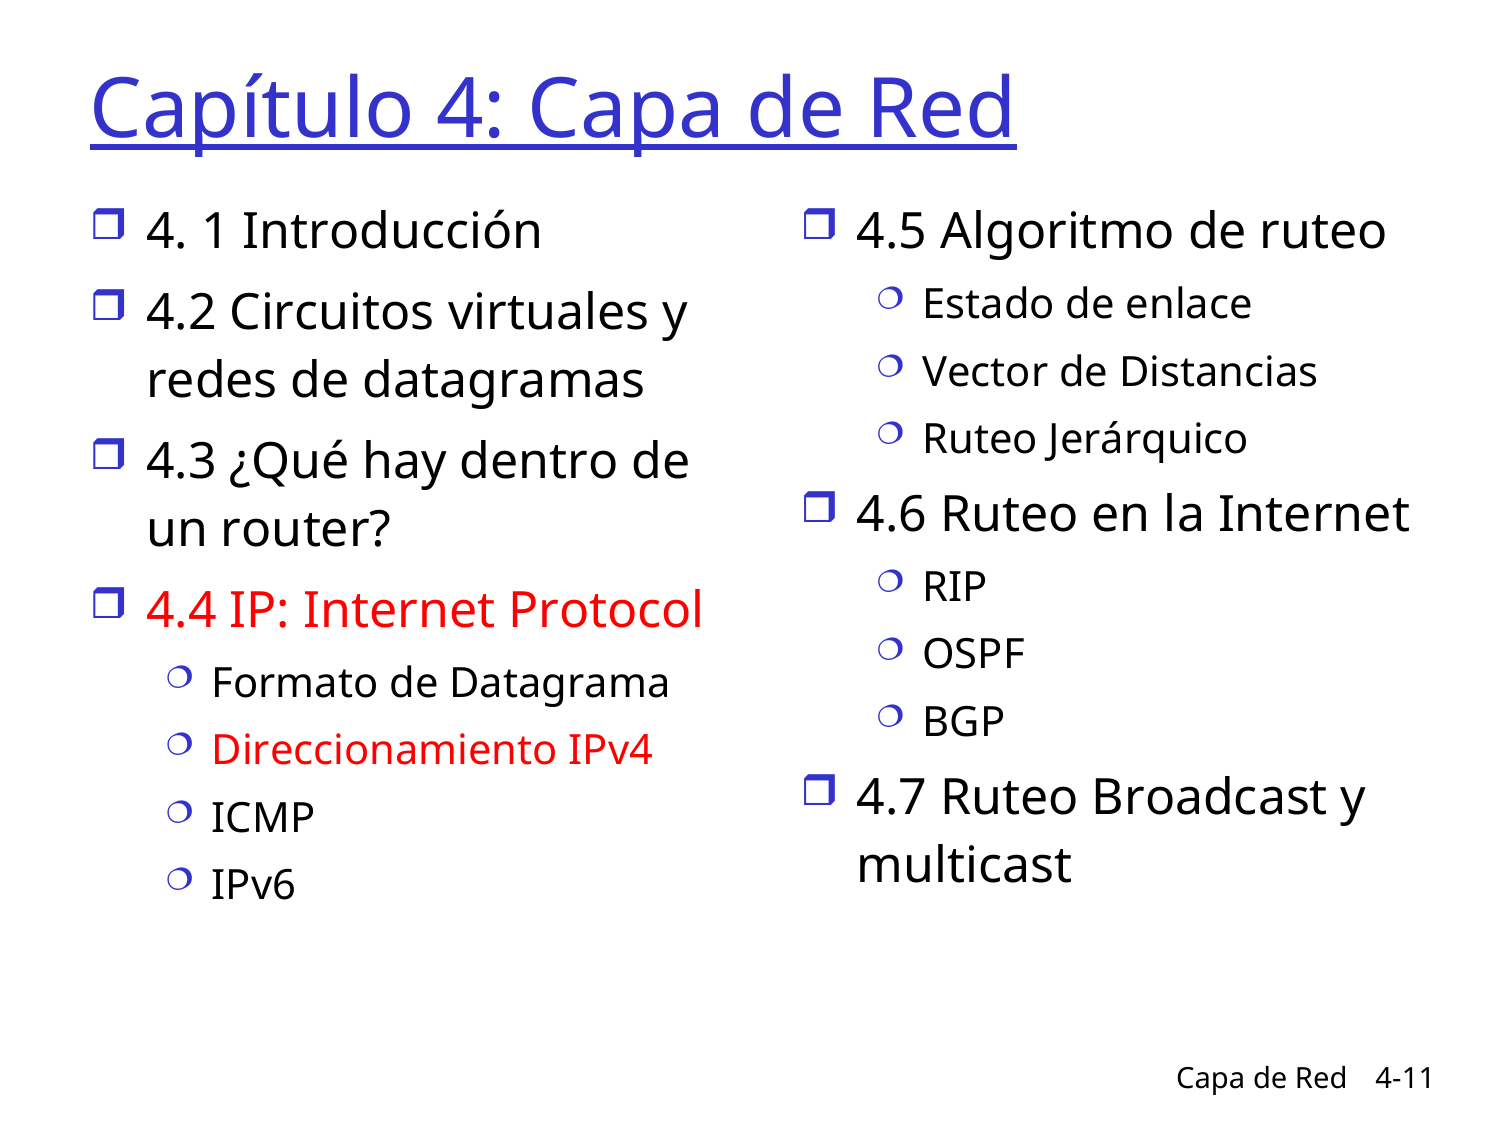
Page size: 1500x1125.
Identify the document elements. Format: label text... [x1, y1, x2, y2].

list 4. 1 Introducción 4.2 Circuitos virtuales y redes de datagramas 4.3 ¿Qué hay dentro de un router? 4.4 IP: Internet Protocol Formato de Datagrama Direccionamiento IPv4 ICMP IPv6 [75, 187, 753, 1044]
list 4.5 Algoritmo de ruteo Estado de enlace Vector de Distancias Ruteo Jerárquico 4.6 Ruteo en la Internet RIP OSPF BGP 4.7 Ruteo Broadcast y multicast [785, 187, 1464, 1044]
title Capítulo 4: Capa de Red [75, 15, 1463, 196]
